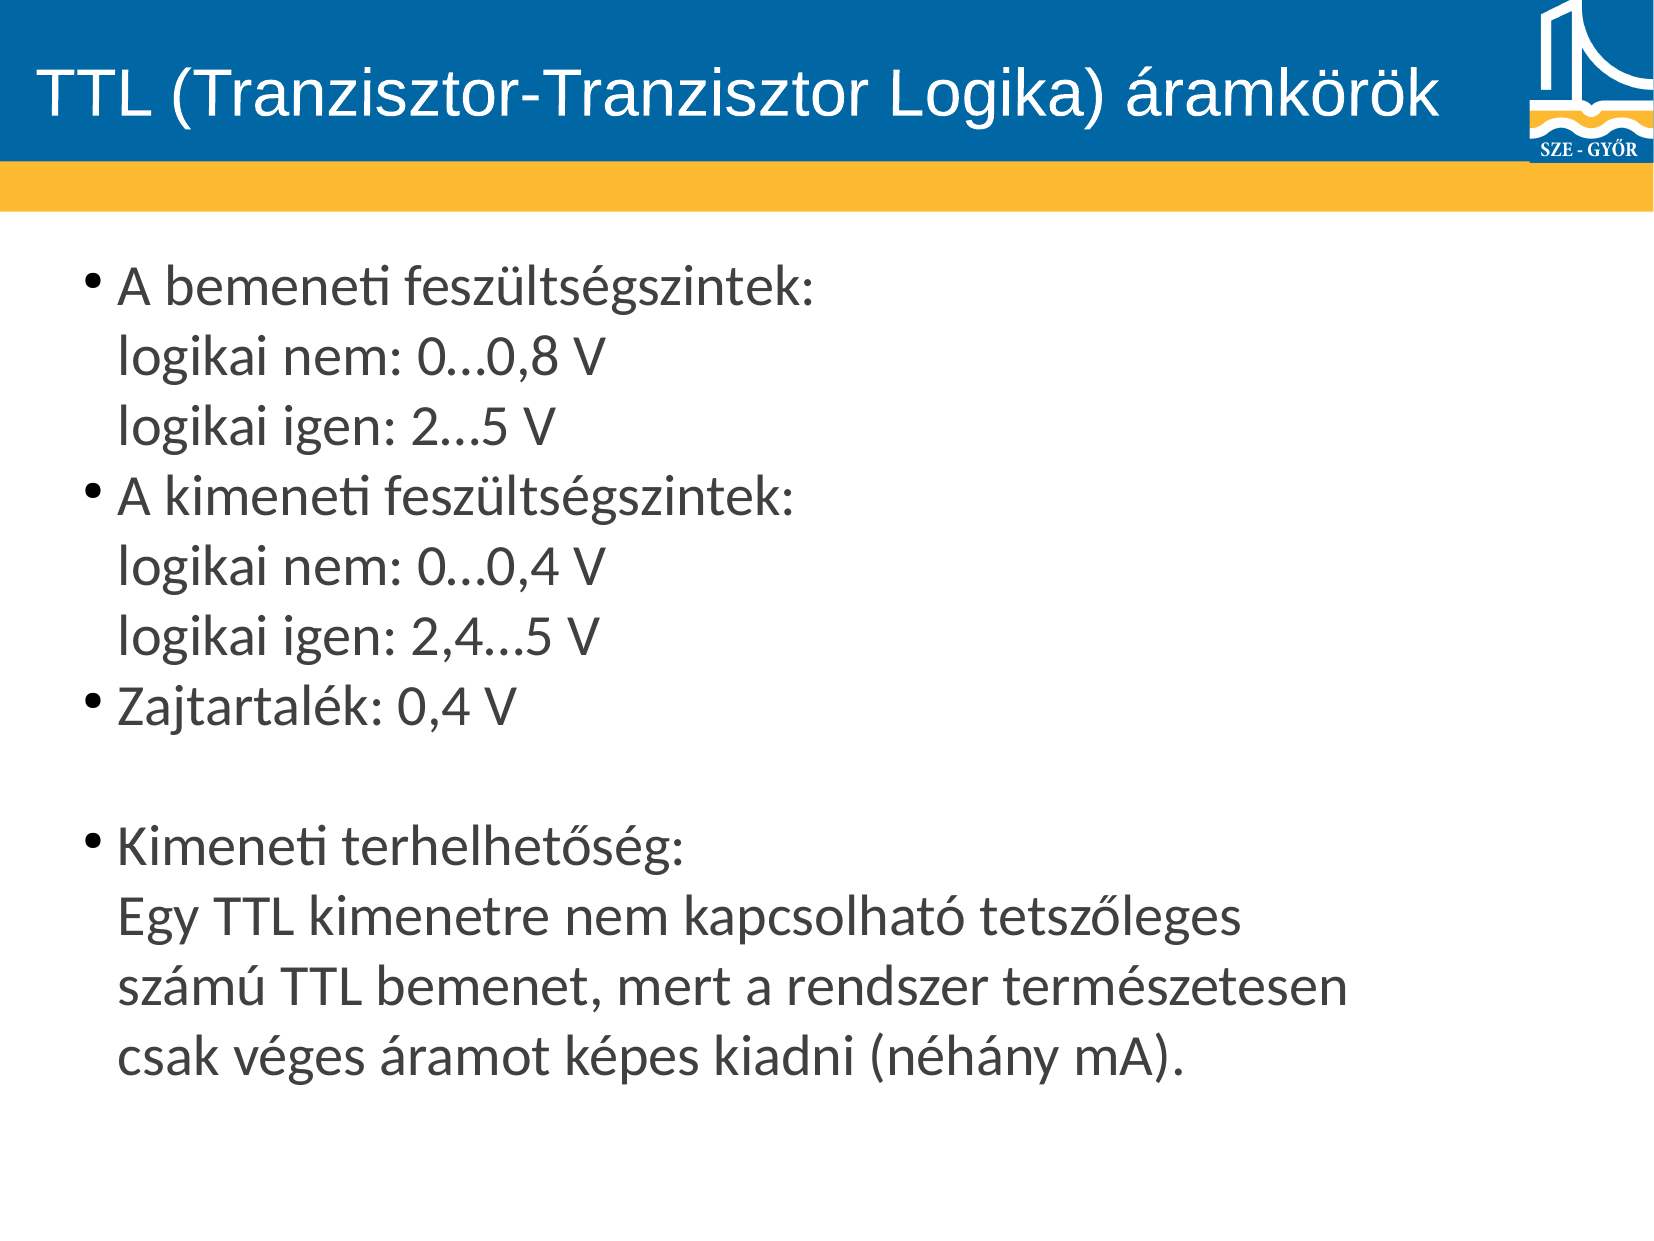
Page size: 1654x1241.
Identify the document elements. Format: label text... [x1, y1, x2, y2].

picture [1529, 0, 1654, 163]
text_box TTL (Tranzisztor-Tranzisztor Logika) áramkörök [34, 48, 1524, 144]
text_box A bemeneti feszültségszintek: logikai nem: 0…0,8 V logikai igen: 2…5 V A kimeneti feszültségszintek: logikai nem: 0…0,4 V logikai igen: 2,4…5 V Zajtartalék: 0,4 V Kimeneti terhelhetőség: Egy TTL kimenetre nem kapcsolható tetszőleges számú TTL bemenet, mert a rendszer természetesen csak véges áramot képes kiadni (néhány mA). [82, 247, 1571, 1198]
